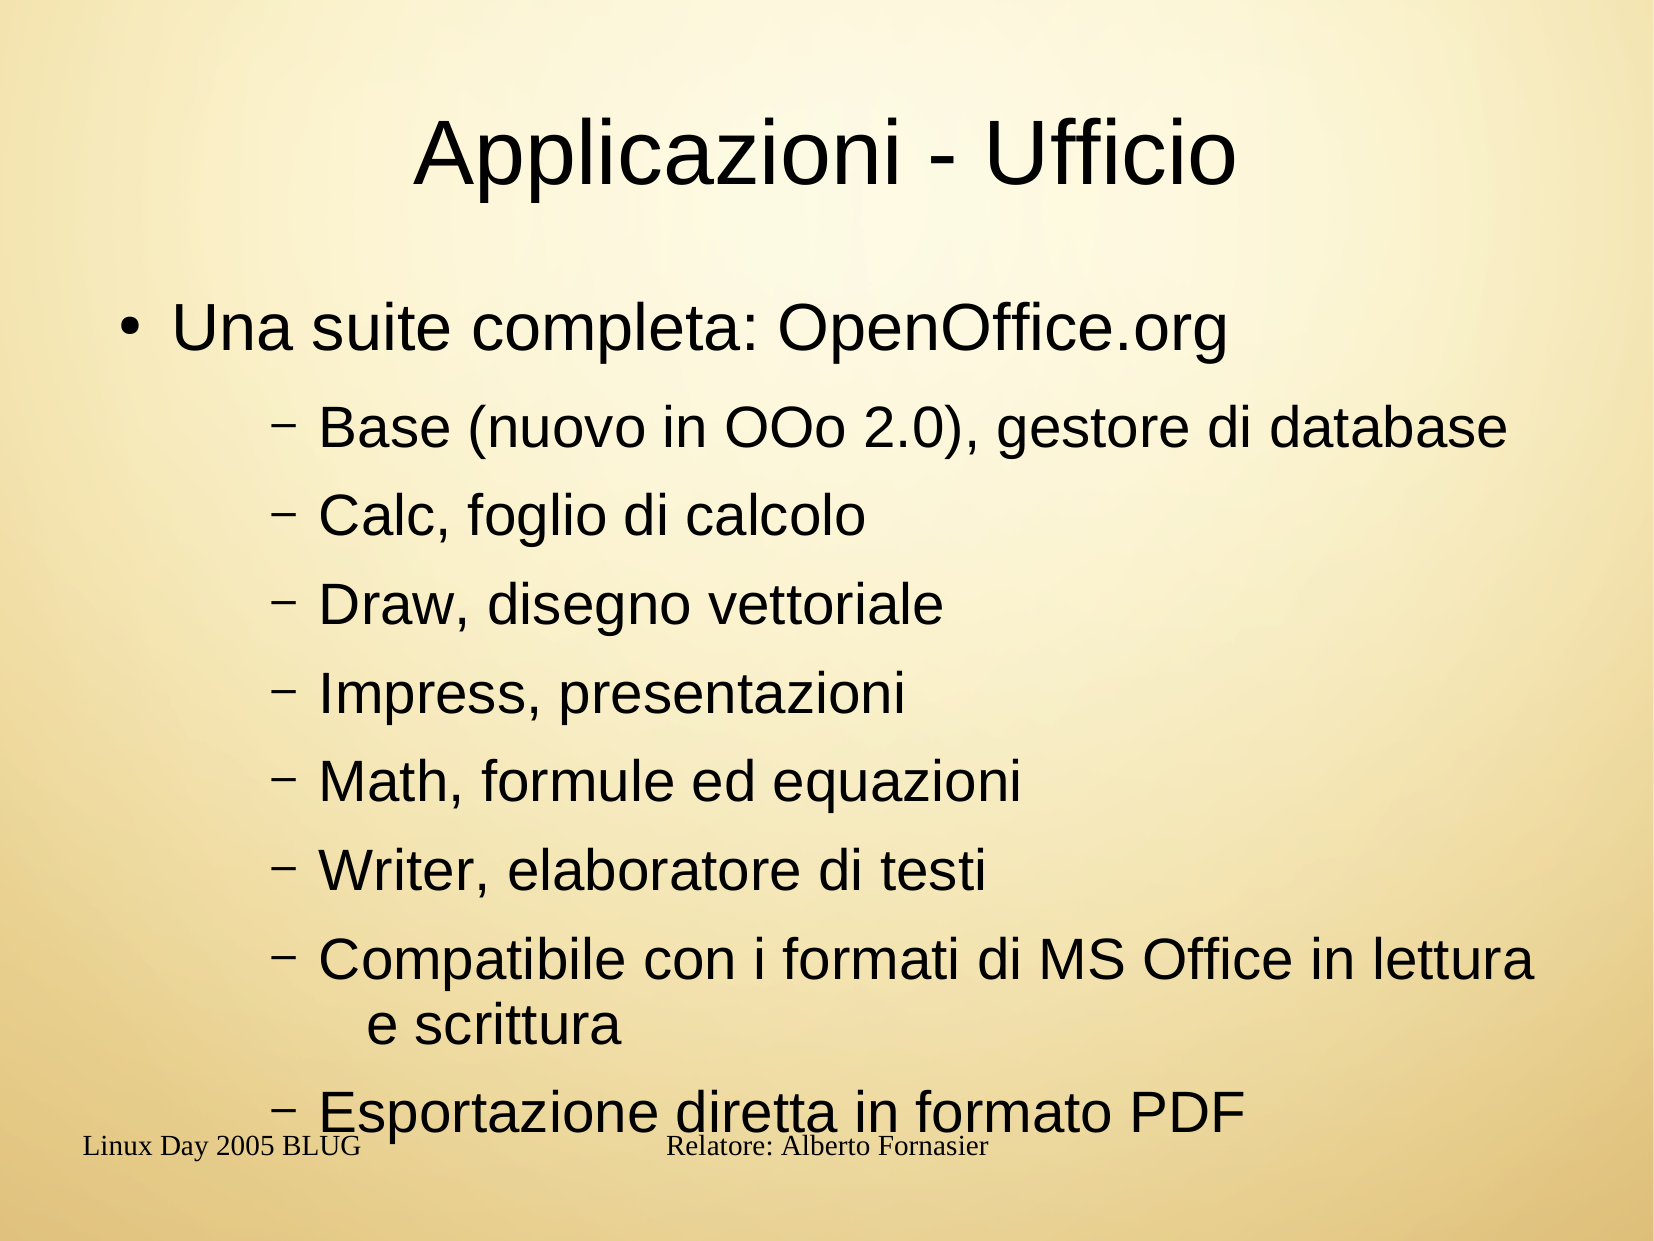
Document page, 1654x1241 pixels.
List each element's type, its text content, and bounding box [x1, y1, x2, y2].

picture [0, 0, 1654, 1241]
title Applicazioni - Ufficio [82, 49, 1571, 257]
list Una suite completa: OpenOffice.org Base (nuovo in OOo 2.0), gestore di database Calc, foglio di calcolo Draw, disegno vettoriale Impress, presentazioni Math, formule ed equazioni Writer, elaboratore di testi Compatibile con i formati di MS Office in lettura e scrittura Esportazione diretta in formato PDF [82, 290, 1571, 1149]
